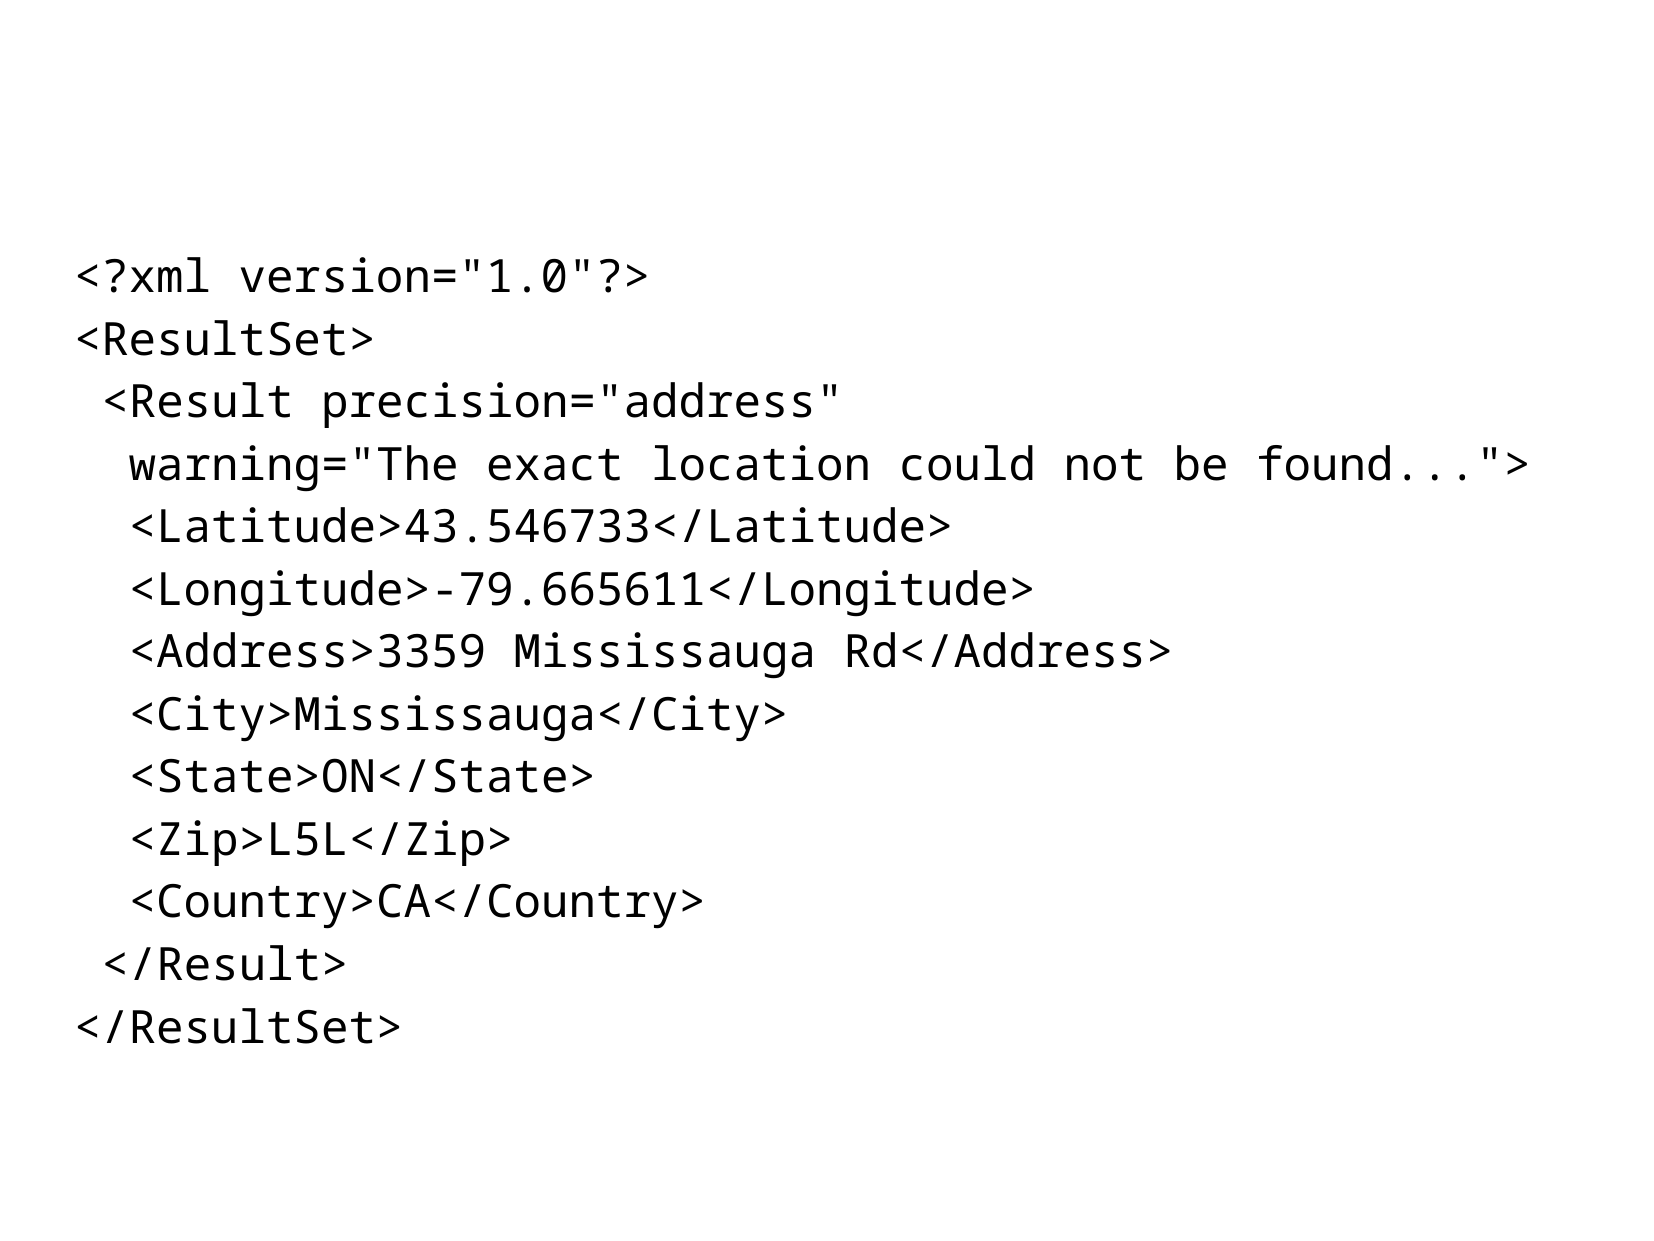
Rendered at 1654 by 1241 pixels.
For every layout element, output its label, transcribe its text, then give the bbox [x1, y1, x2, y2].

text_box <?xml version="1.0"?> <ResultSet> <Result precision="address" warning="The exact location could not be found..."> <Latitude>43.546733</Latitude> <Longitude>-79.665611</Longitude> <Address>3359 Mississauga Rd</Address> <City>Mississauga</City> <State>ON</State> <Zip>L5L</Zip> <Country>CA</Country> </Result> </ResultSet> [59, 236, 1654, 908]
